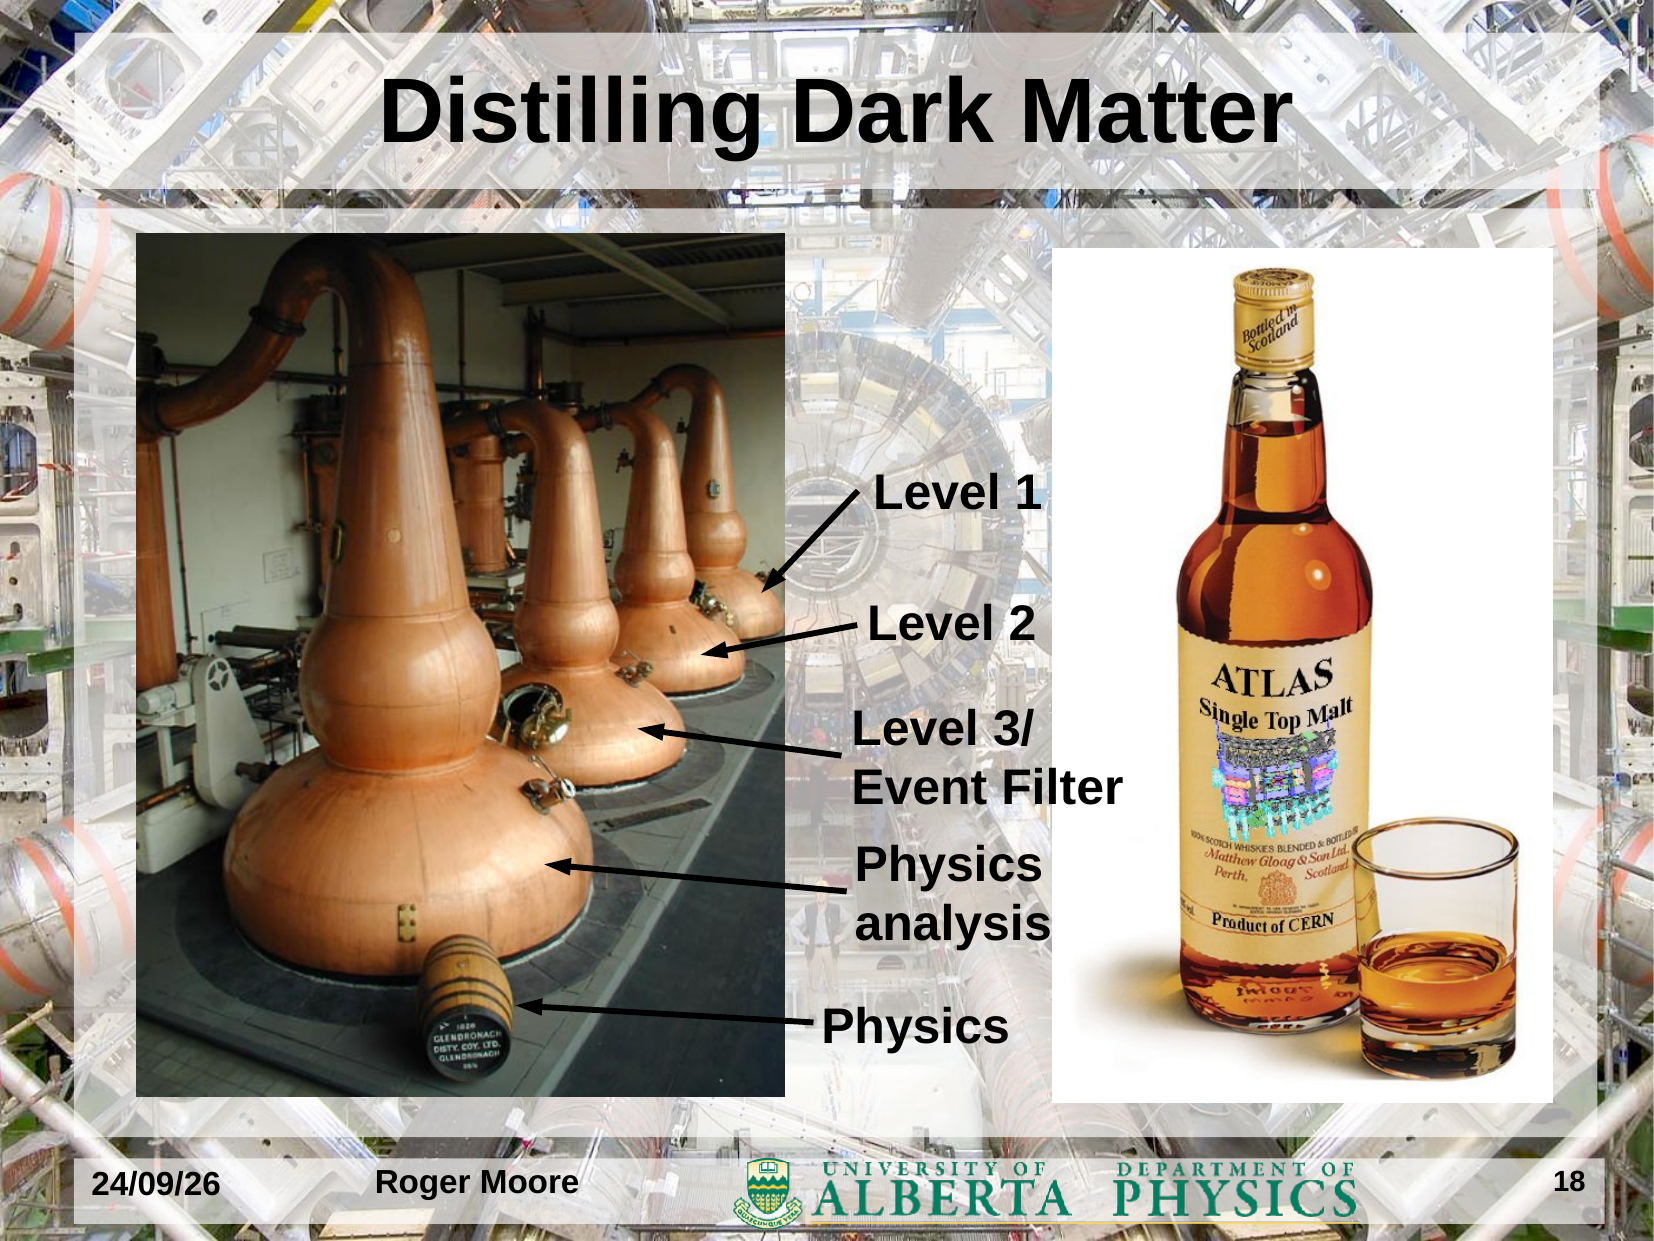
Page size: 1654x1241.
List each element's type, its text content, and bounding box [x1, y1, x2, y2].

text_box Physics [821, 995, 1011, 1059]
picture [0, 0, 1654, 1241]
text_box Level 1 [873, 461, 1043, 519]
title Distilling Dark Matter [74, 32, 1600, 189]
text_box Physics analysis [854, 832, 1052, 952]
text_box Level 3/ Event Filter [851, 697, 1125, 816]
text_box [73, 208, 1598, 1138]
text_box Level 2 [866, 592, 1037, 650]
